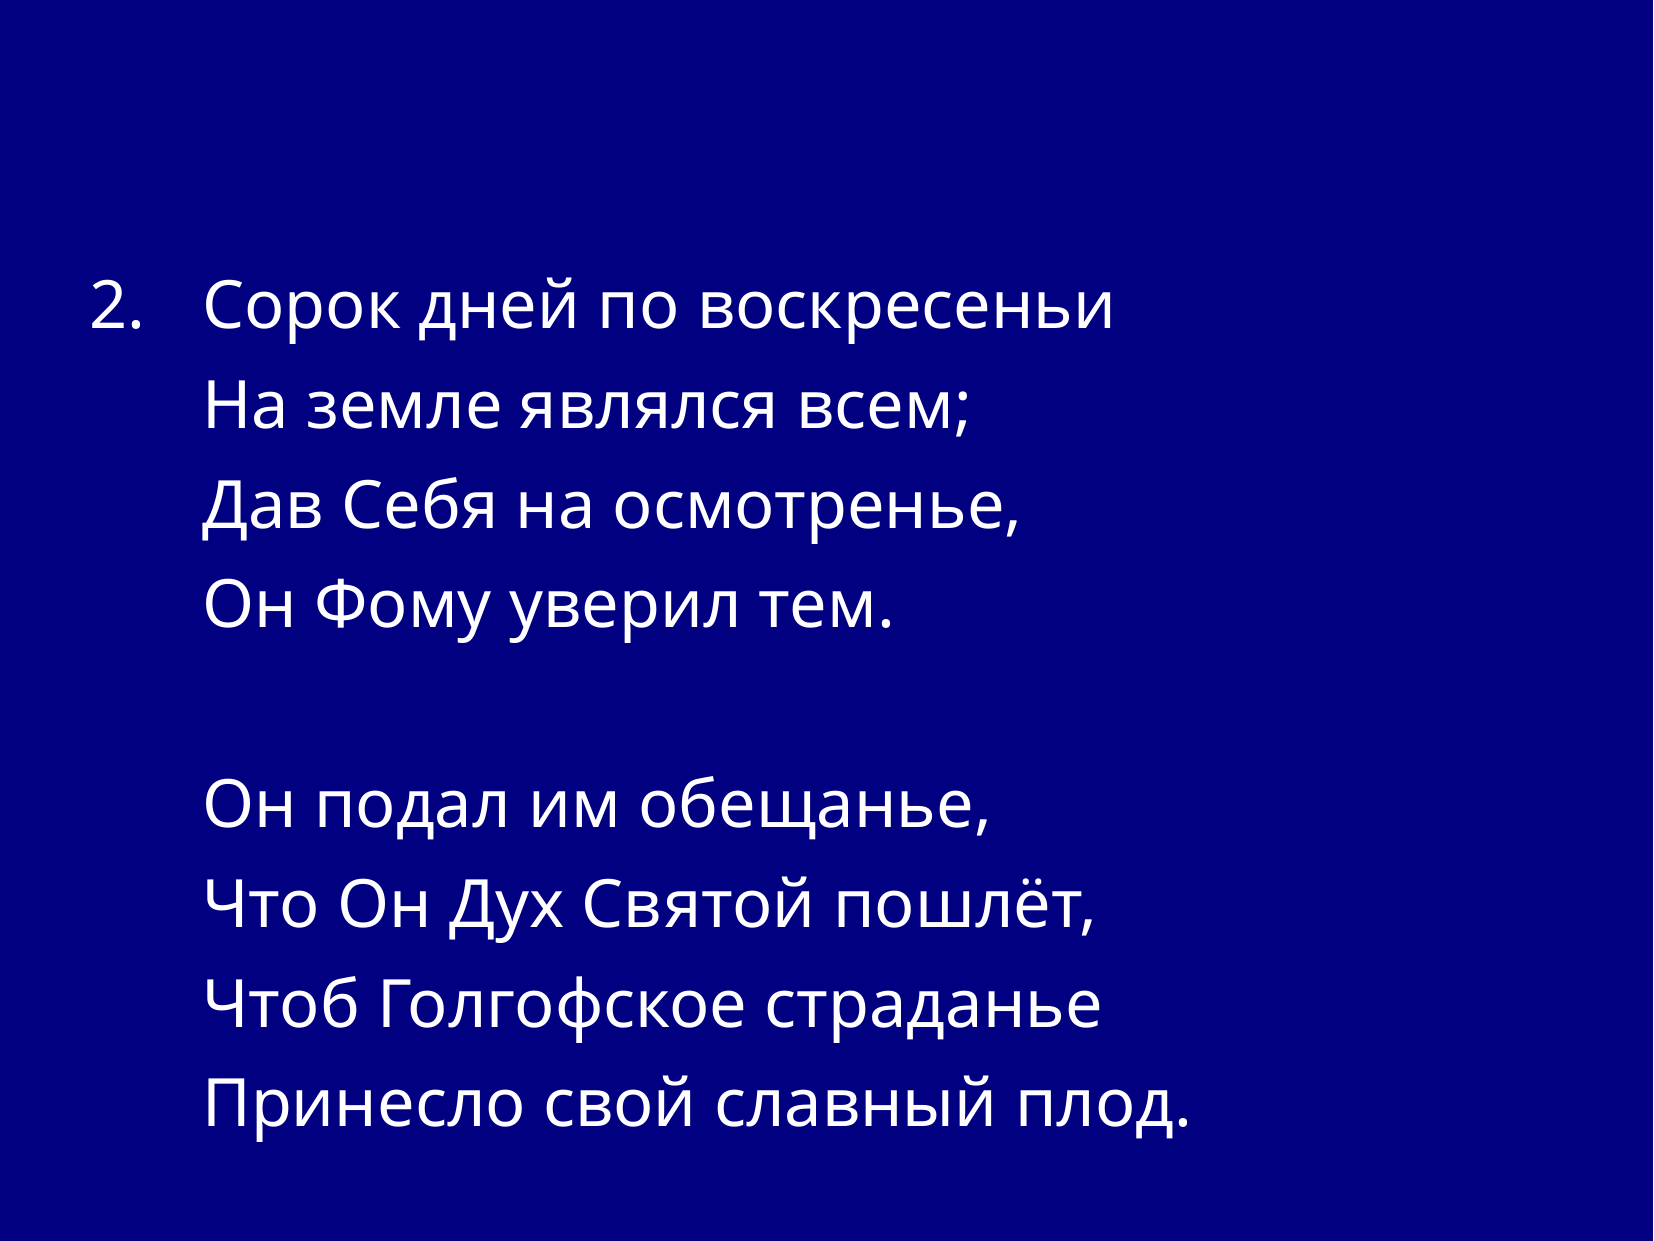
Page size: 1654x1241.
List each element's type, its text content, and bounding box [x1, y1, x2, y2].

text_box 2. Сорок дней по воскресеньи На земле являлся всем; Дав Себя на осмотренье, Он Фому уверил тем. Он подал им обещанье, Что Он Дух Святой пошлёт, Чтоб Голгофское страданье Принесло свой славный плод. [75, 150, 1576, 1163]
